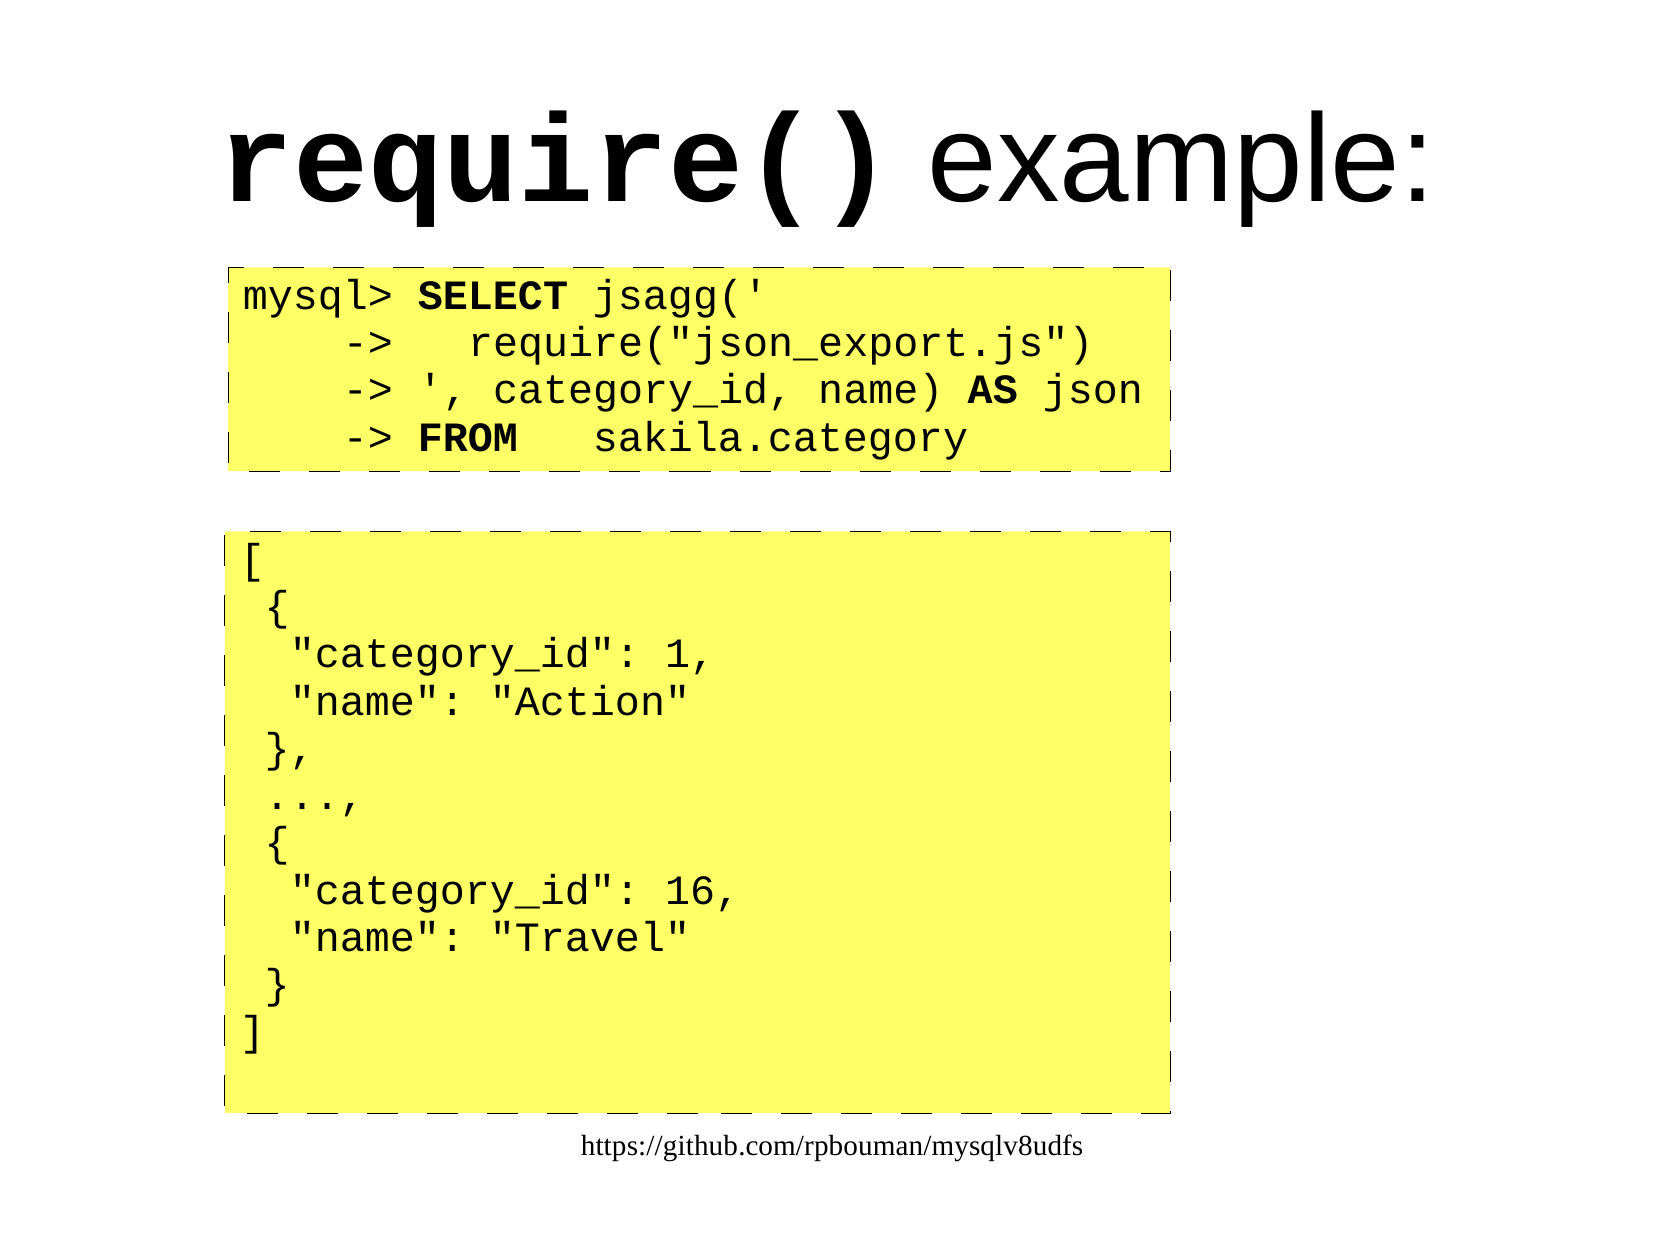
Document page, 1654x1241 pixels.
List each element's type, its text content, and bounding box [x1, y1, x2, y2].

text_box mysql> SELECT jsagg(' -> require("json_export.js") -> ', category_id, name) AS json -> FROM sakila.category [228, 267, 1171, 472]
title require() example: [82, 60, 1571, 268]
text_box [ { "category_id": 1, "name": "Action" }, ..., { "category_id": 16, "name": "Travel" } ] [224, 531, 1171, 1114]
